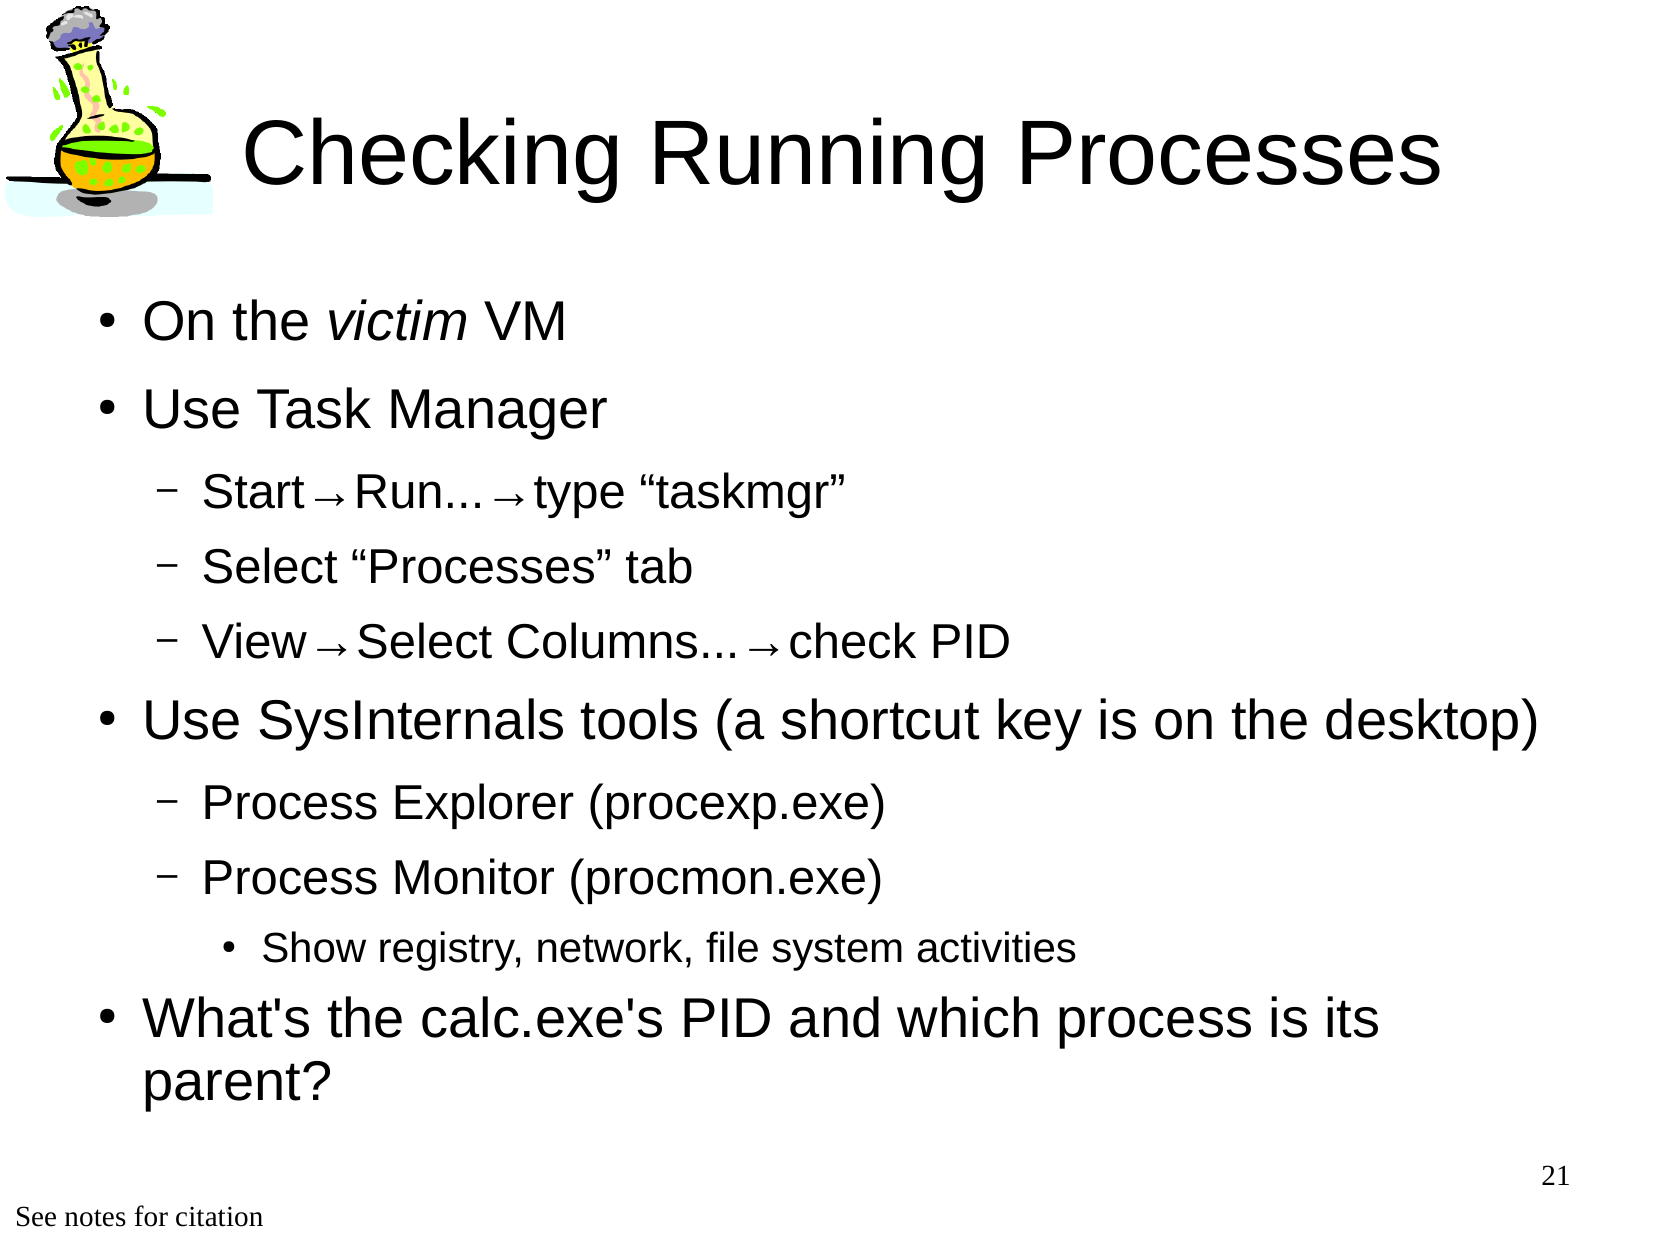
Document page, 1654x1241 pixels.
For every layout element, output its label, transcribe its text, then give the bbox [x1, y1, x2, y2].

list On the victim VM Use Task Manager Start→Run...→type “taskmgr” Select “Processes” tab View→Select Columns...→check PID Use SysInternals tools (a shortcut key is on the desktop) Process Explorer (procexp.exe) Process Monitor (procmon.exe) Show registry, network, file system activities What's the calc.exe's PID and which process is its parent? [82, 290, 1576, 1126]
picture [5, 6, 213, 217]
title Checking Running Processes [82, 49, 1571, 257]
